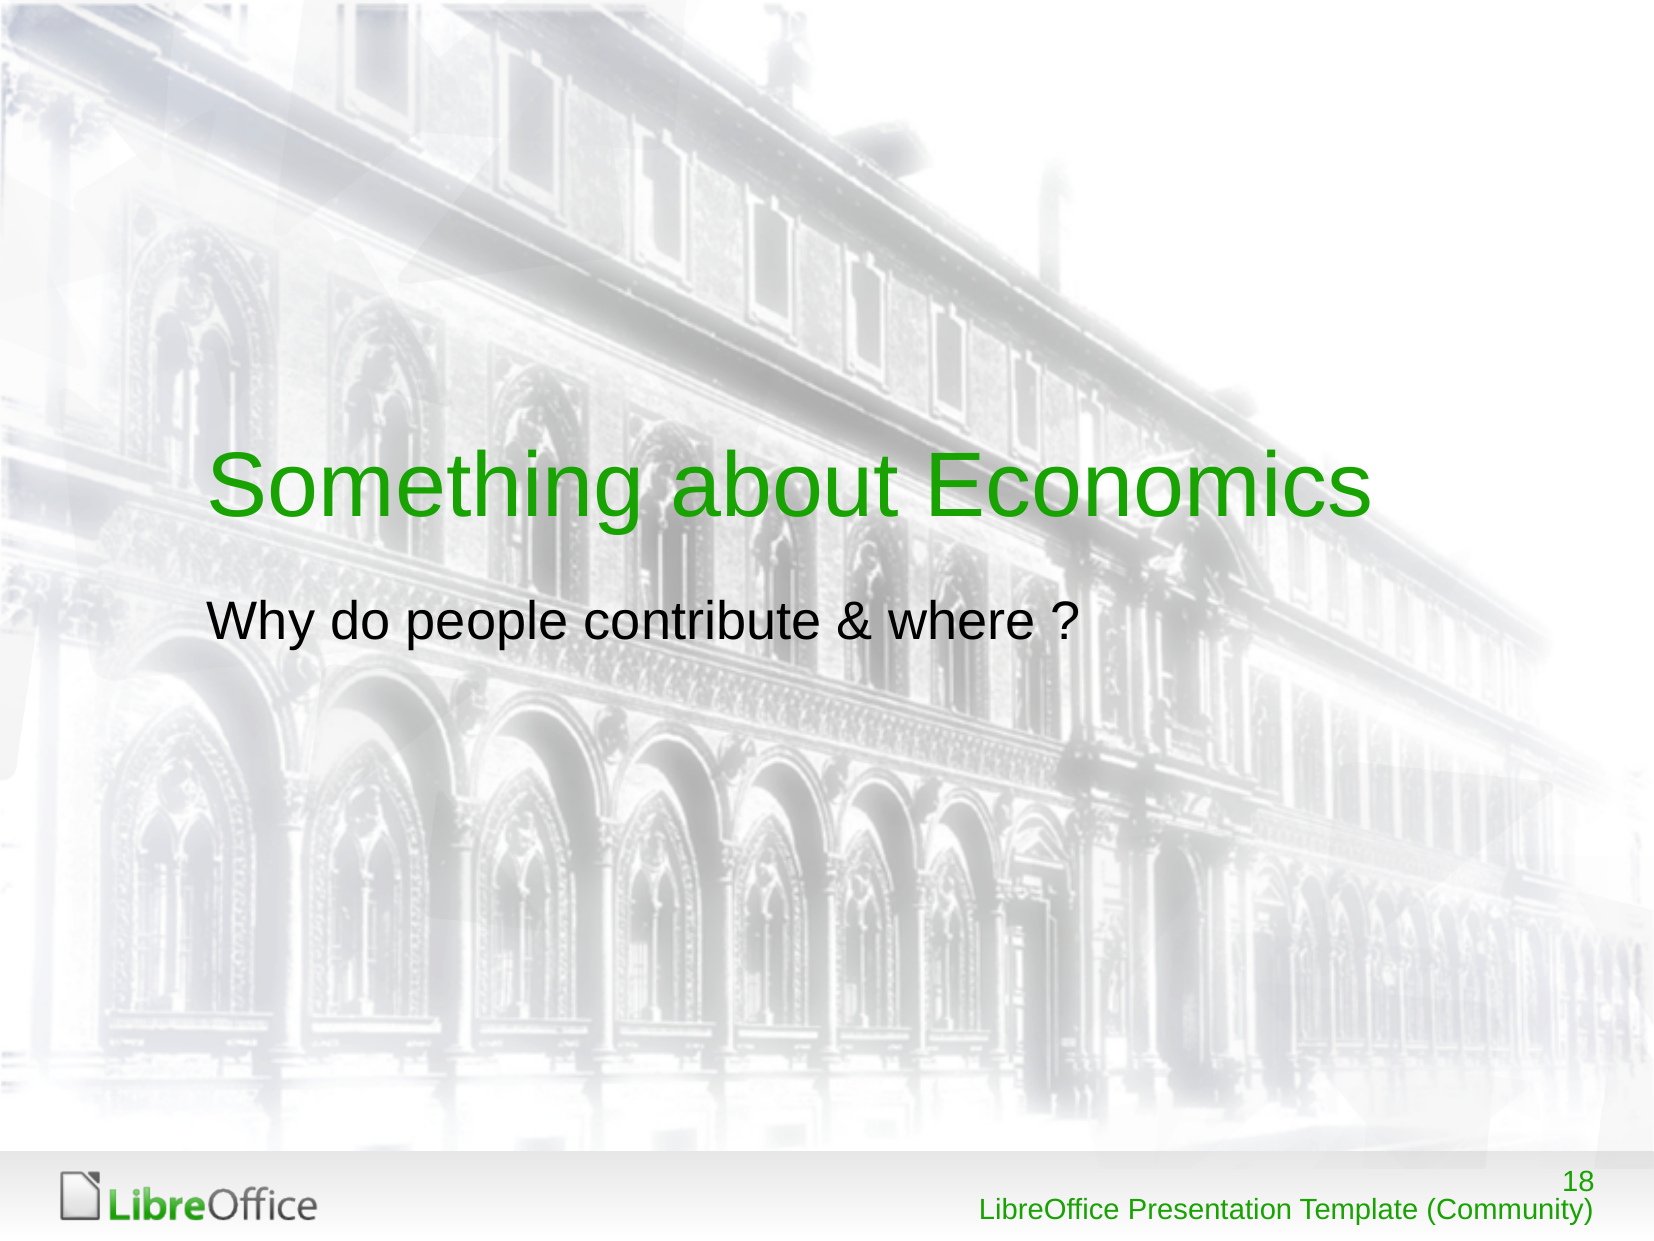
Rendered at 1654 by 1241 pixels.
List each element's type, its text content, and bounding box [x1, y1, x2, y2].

subtitle Why do people contribute & where ? [206, 590, 1477, 945]
title Something about Economics [206, 395, 1477, 573]
picture [0, 0, 1654, 1241]
